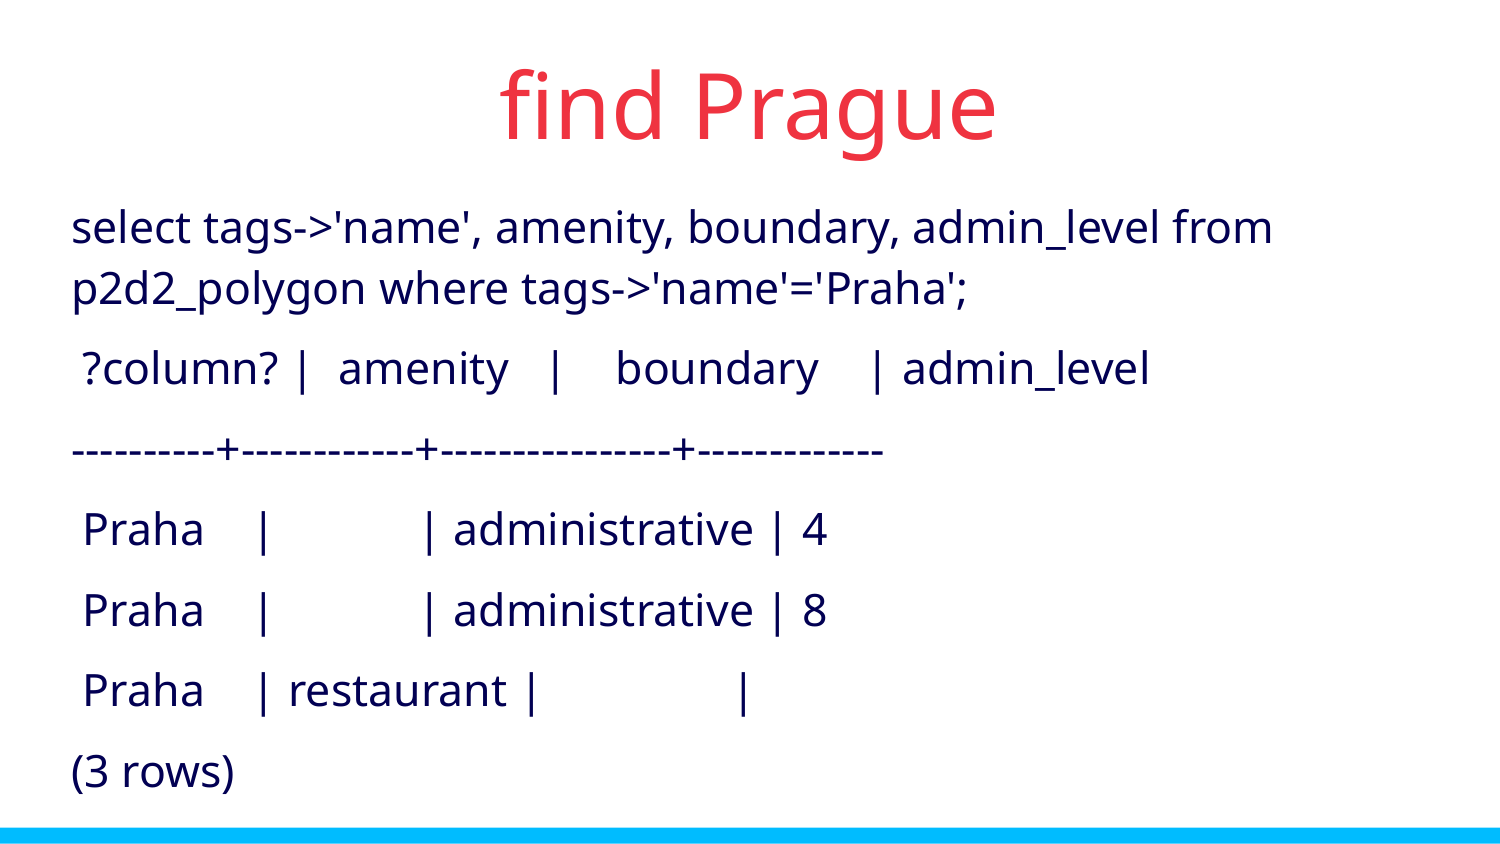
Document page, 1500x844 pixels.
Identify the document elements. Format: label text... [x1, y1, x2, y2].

list select tags->'name', amenity, boundary, admin_level from p2d2_polygon where tags->'name'='Praha'; ?column? | amenity | boundary | admin_level ----------+------------+----------------+------------- Praha | | administrative | 4 Praha | | administrative | 8 Praha | restaurant | | (3 rows) [23, 195, 1477, 804]
title find Prague [75, 33, 1425, 175]
